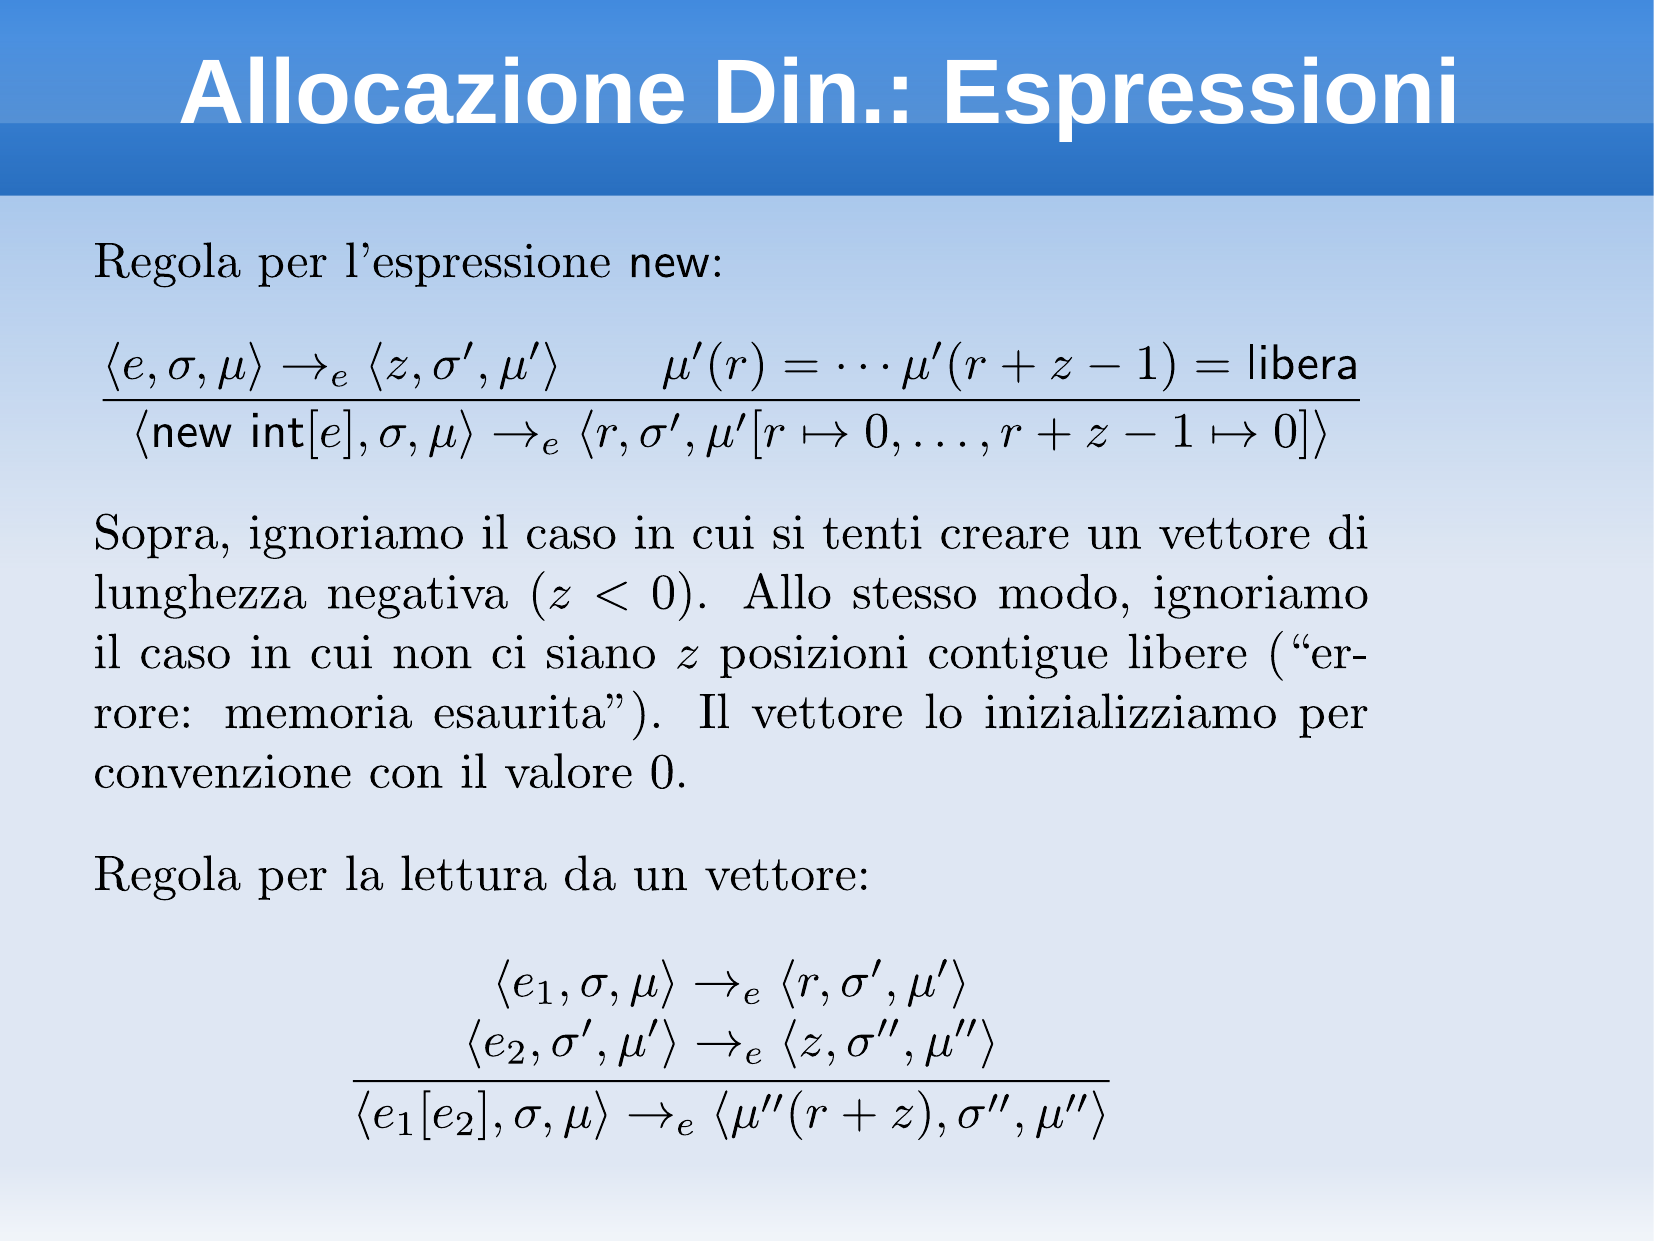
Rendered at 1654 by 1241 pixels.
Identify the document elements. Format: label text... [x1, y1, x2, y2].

picture [0, 0, 1654, 1241]
text_box [93, 242, 1369, 1141]
title Allocazione Din.: Espressioni [76, 0, 1565, 188]
